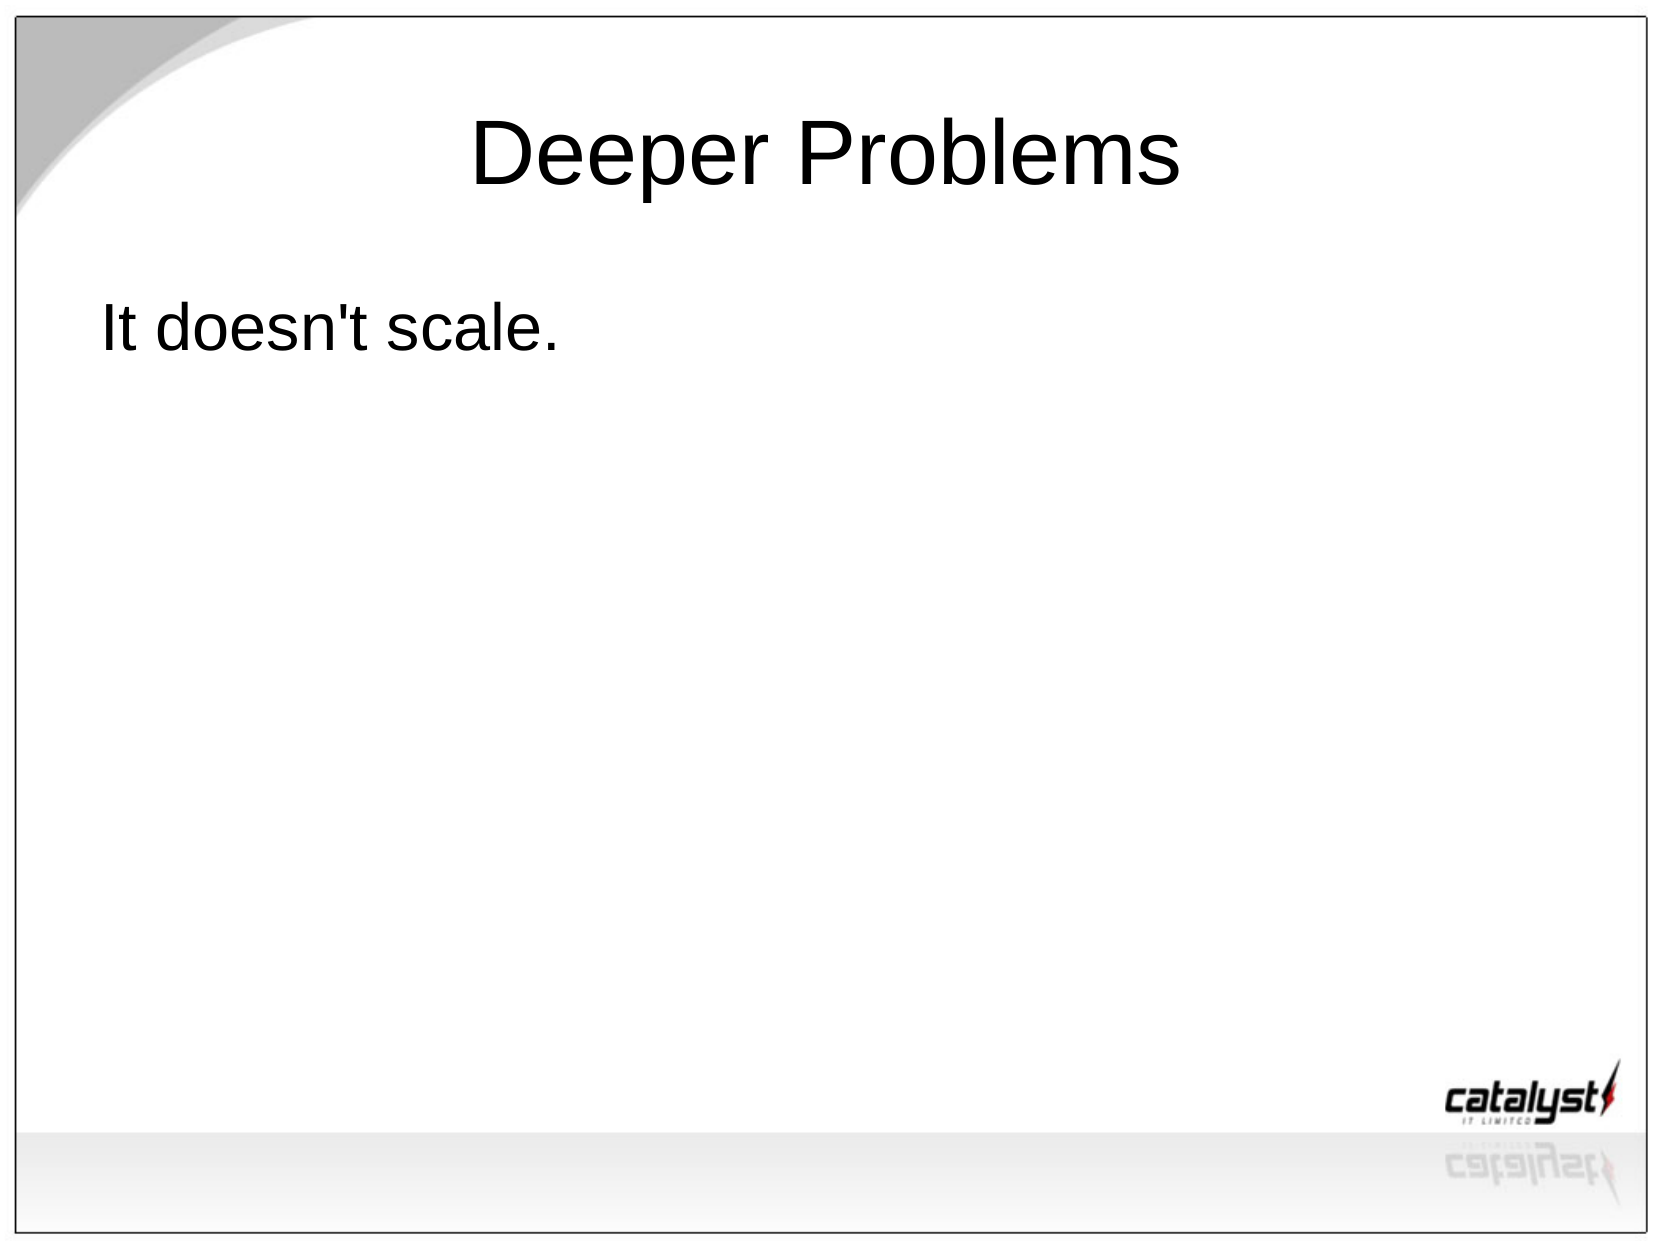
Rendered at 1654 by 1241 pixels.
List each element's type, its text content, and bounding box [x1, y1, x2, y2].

picture [4, 5, 1654, 1241]
title Deeper Problems [82, 56, 1571, 250]
list It doesn't scale. [82, 290, 1571, 1094]
